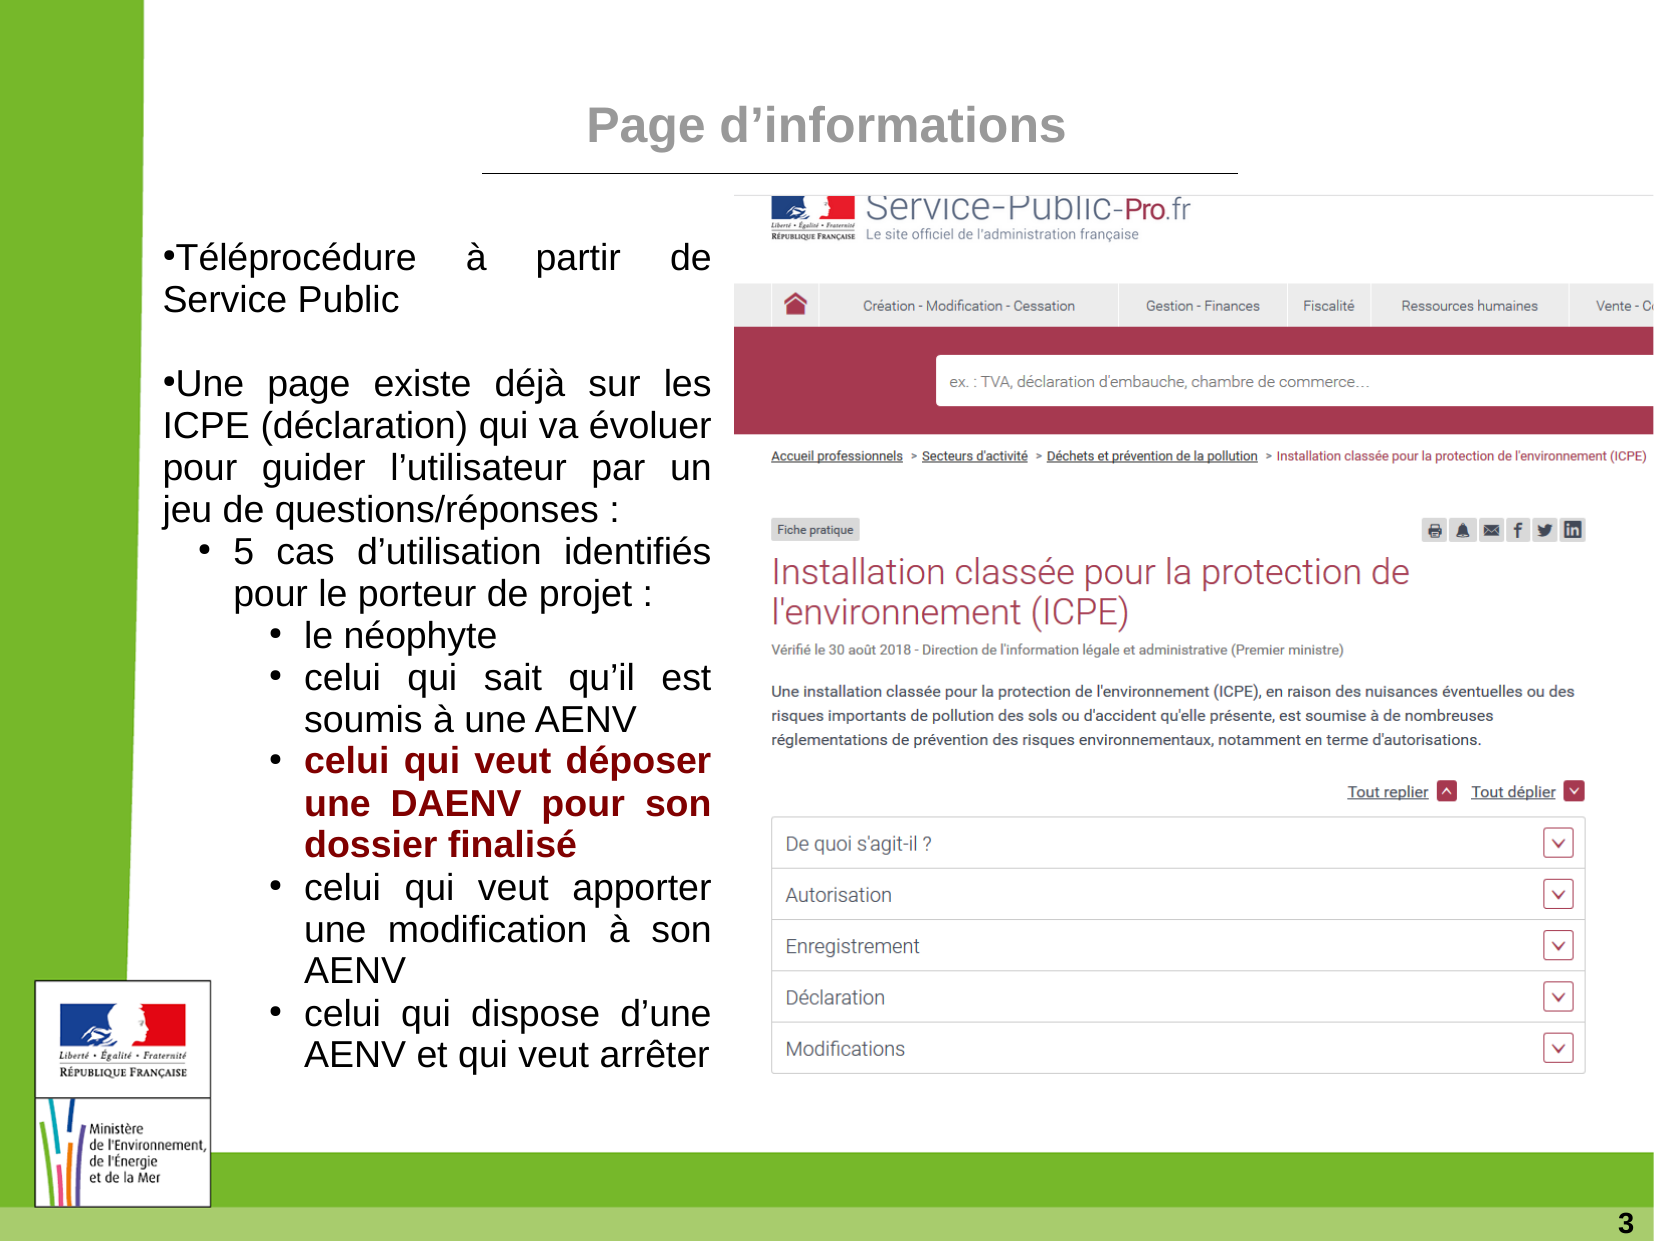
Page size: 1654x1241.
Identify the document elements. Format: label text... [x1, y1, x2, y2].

title Page d’informations [82, 49, 1571, 257]
text_box Téléprocédure à partir de Service Public Une page existe déjà sur les ICPE (déclaration) qui va évoluer pour guider l’utilisateur par un jeu de questions/réponses : 5 cas d’utilisation identifiés pour le porteur de projet : le néophyte celui qui sait qu’il est soumis à une AENV celui qui veut déposer une DAENV pour son dossier finalisé celui qui veut apporter une modification à son AENV celui qui dispose d’une AENV et qui veut arrêter [147, 228, 727, 1139]
picture [0, 0, 1654, 1241]
